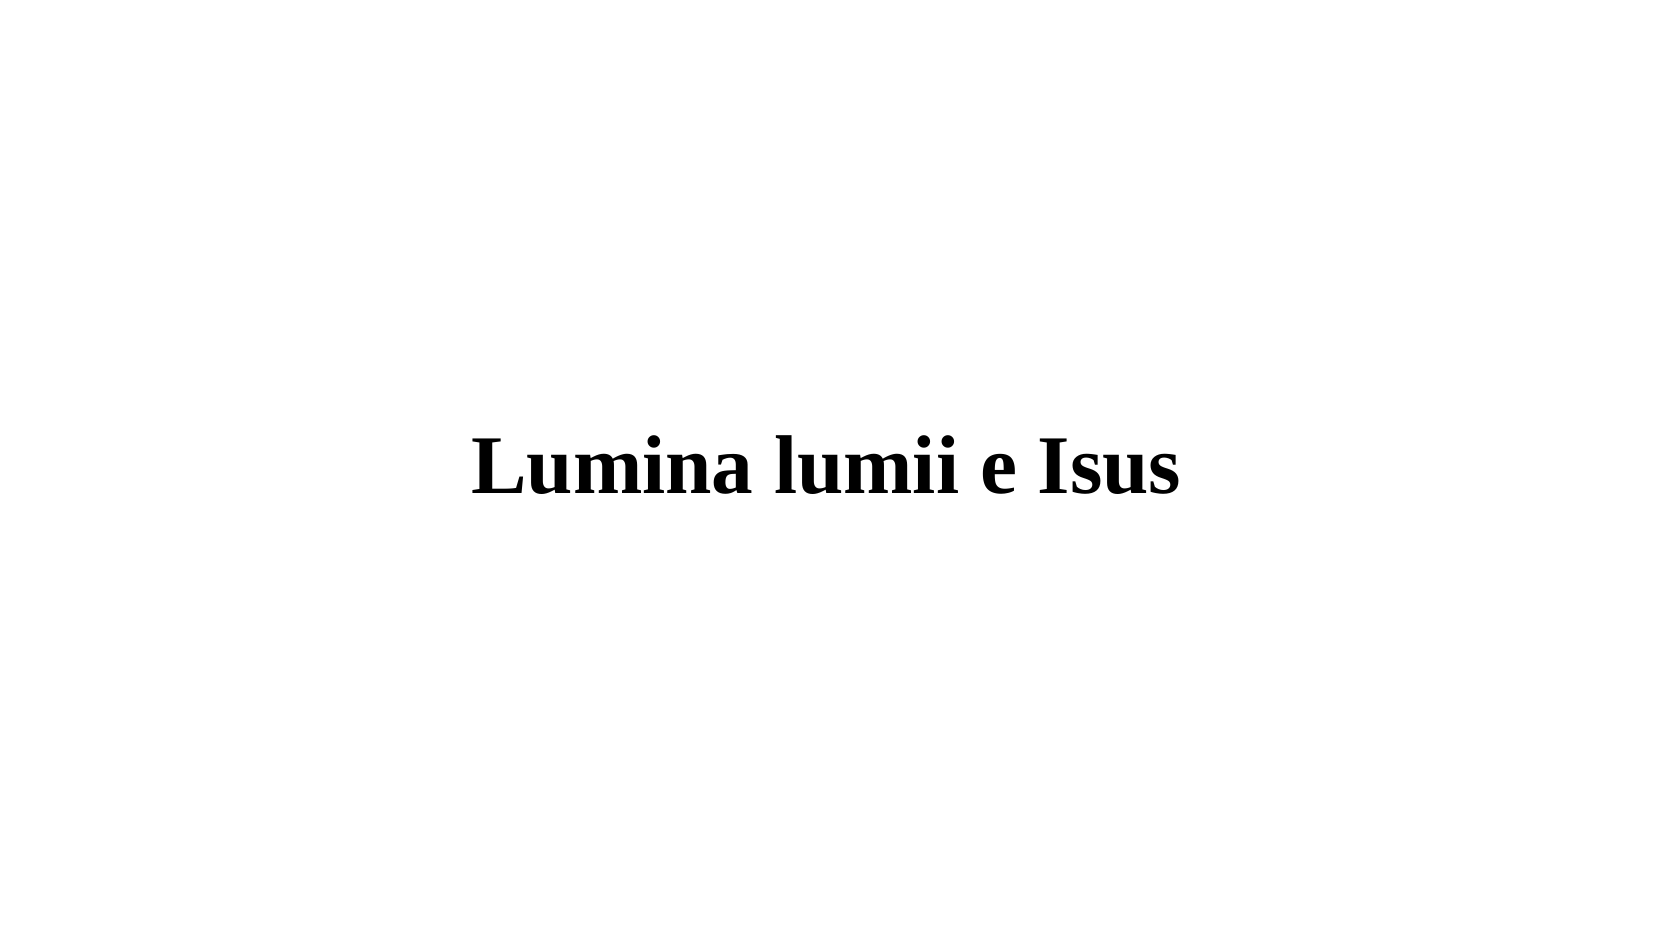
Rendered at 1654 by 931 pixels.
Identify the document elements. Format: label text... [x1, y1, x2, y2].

subtitle Lumina lumii e Isus [300, 150, 1354, 781]
